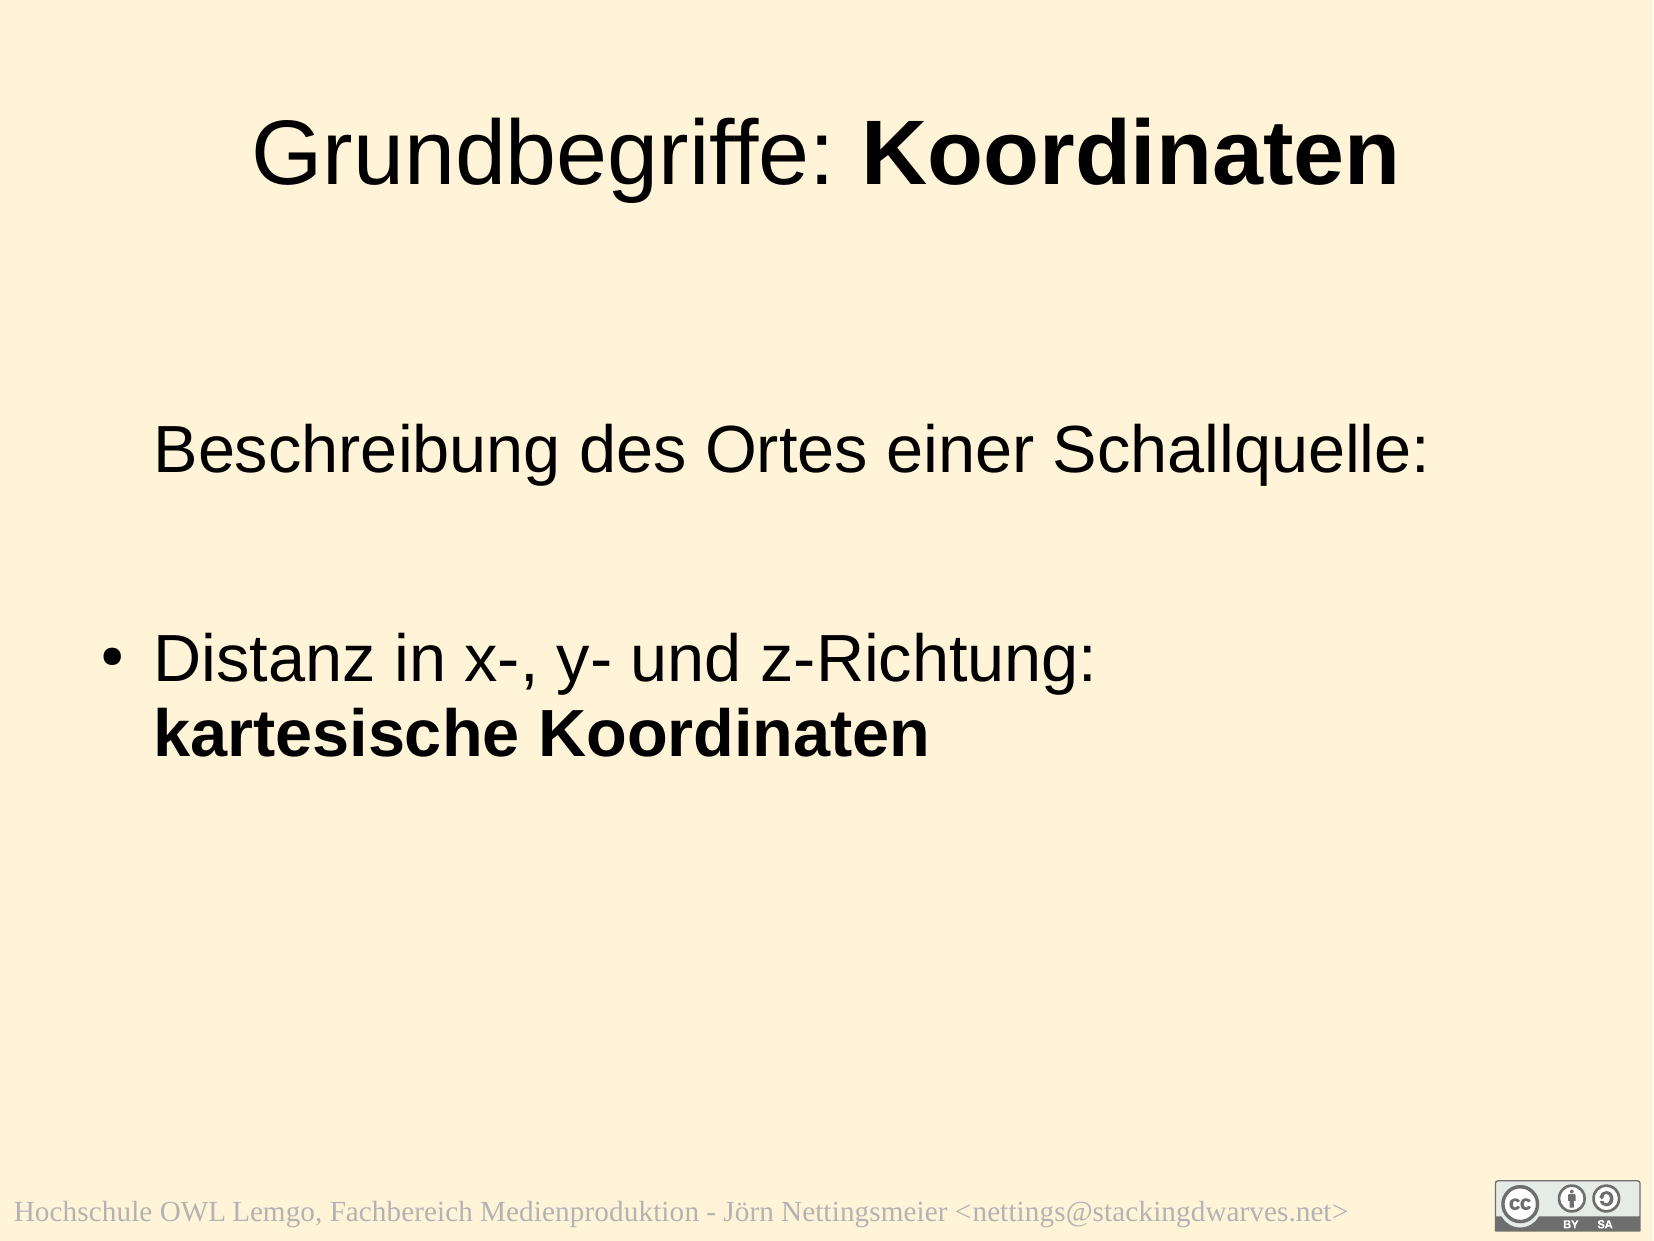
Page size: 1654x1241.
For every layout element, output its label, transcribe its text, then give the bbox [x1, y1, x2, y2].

title Grundbegriffe: Koordinaten [82, 49, 1571, 257]
list Beschreibung des Ortes einer Schallquelle: Distanz in x-, y- und z-Richtung: kartesische Koordinaten [82, 412, 1571, 1109]
